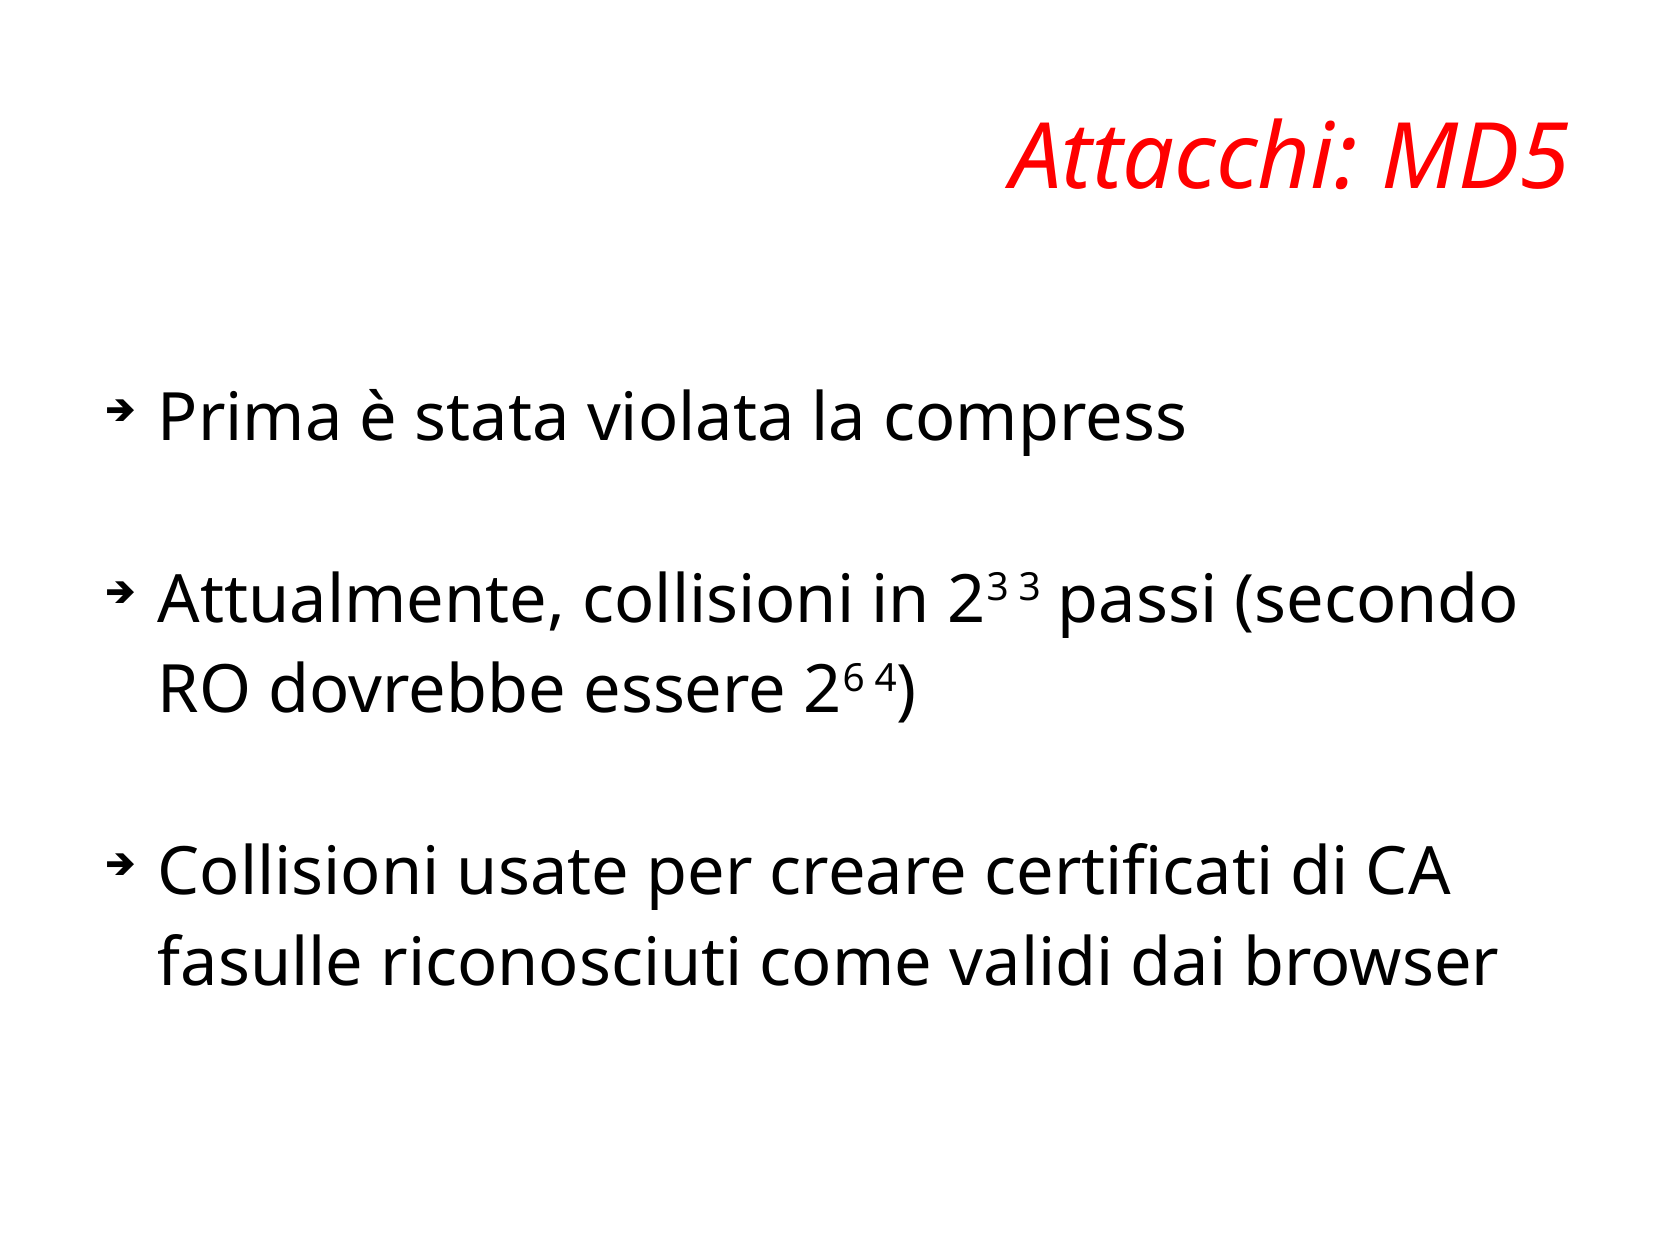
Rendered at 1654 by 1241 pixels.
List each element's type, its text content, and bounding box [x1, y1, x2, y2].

title Attacchi: MD5 [82, 49, 1571, 257]
text_box Prima è stata violata la compress Attualmente, collisioni in 23 3 passi (secondo RO dovrebbe essere 26 4) Collisioni usate per creare certificati di CA fasulle riconosciuti come validi dai browser [86, 323, 1576, 1051]
